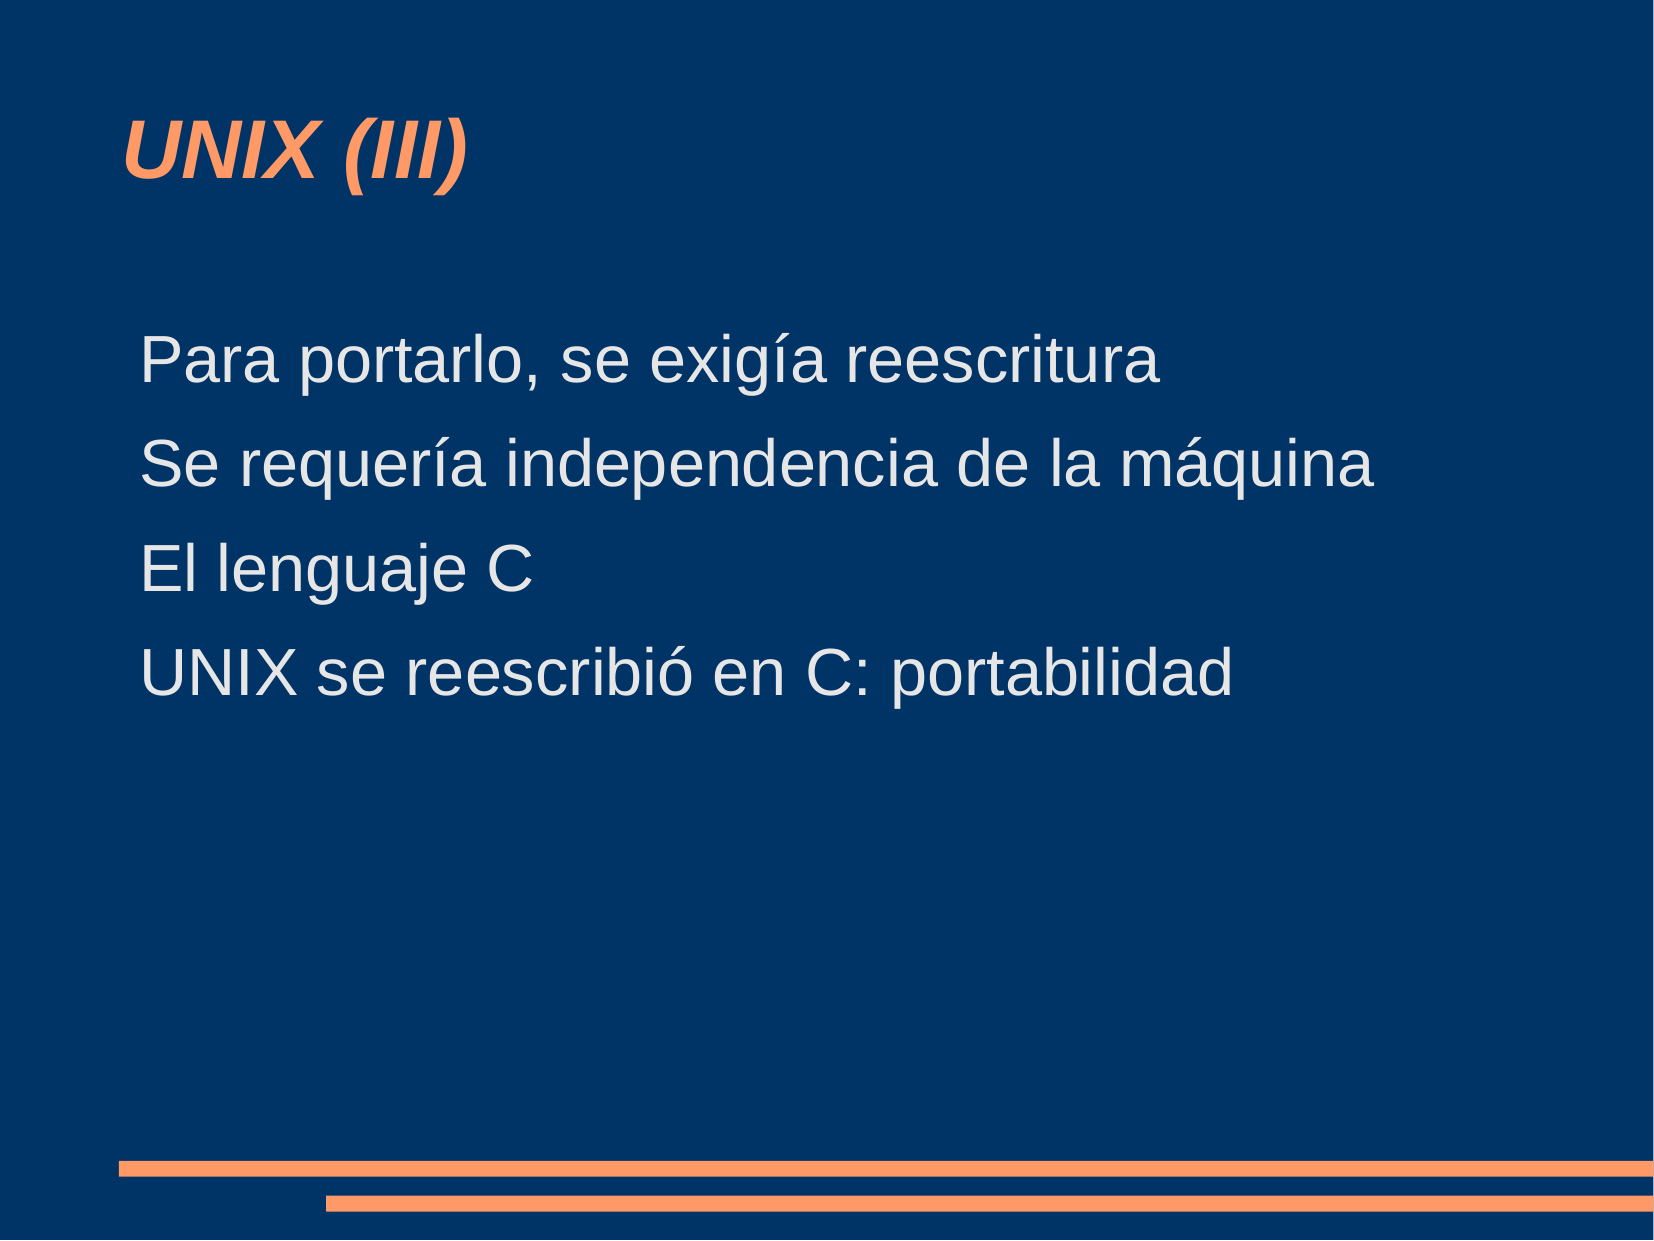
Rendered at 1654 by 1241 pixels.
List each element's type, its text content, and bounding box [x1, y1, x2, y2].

title UNIX (III) [121, 53, 1534, 246]
list Para portarlo, se exigía reescritura Se requería independencia de la máquina El lenguaje C UNIX se reescribió en C: portabilidad [121, 322, 1561, 1118]
